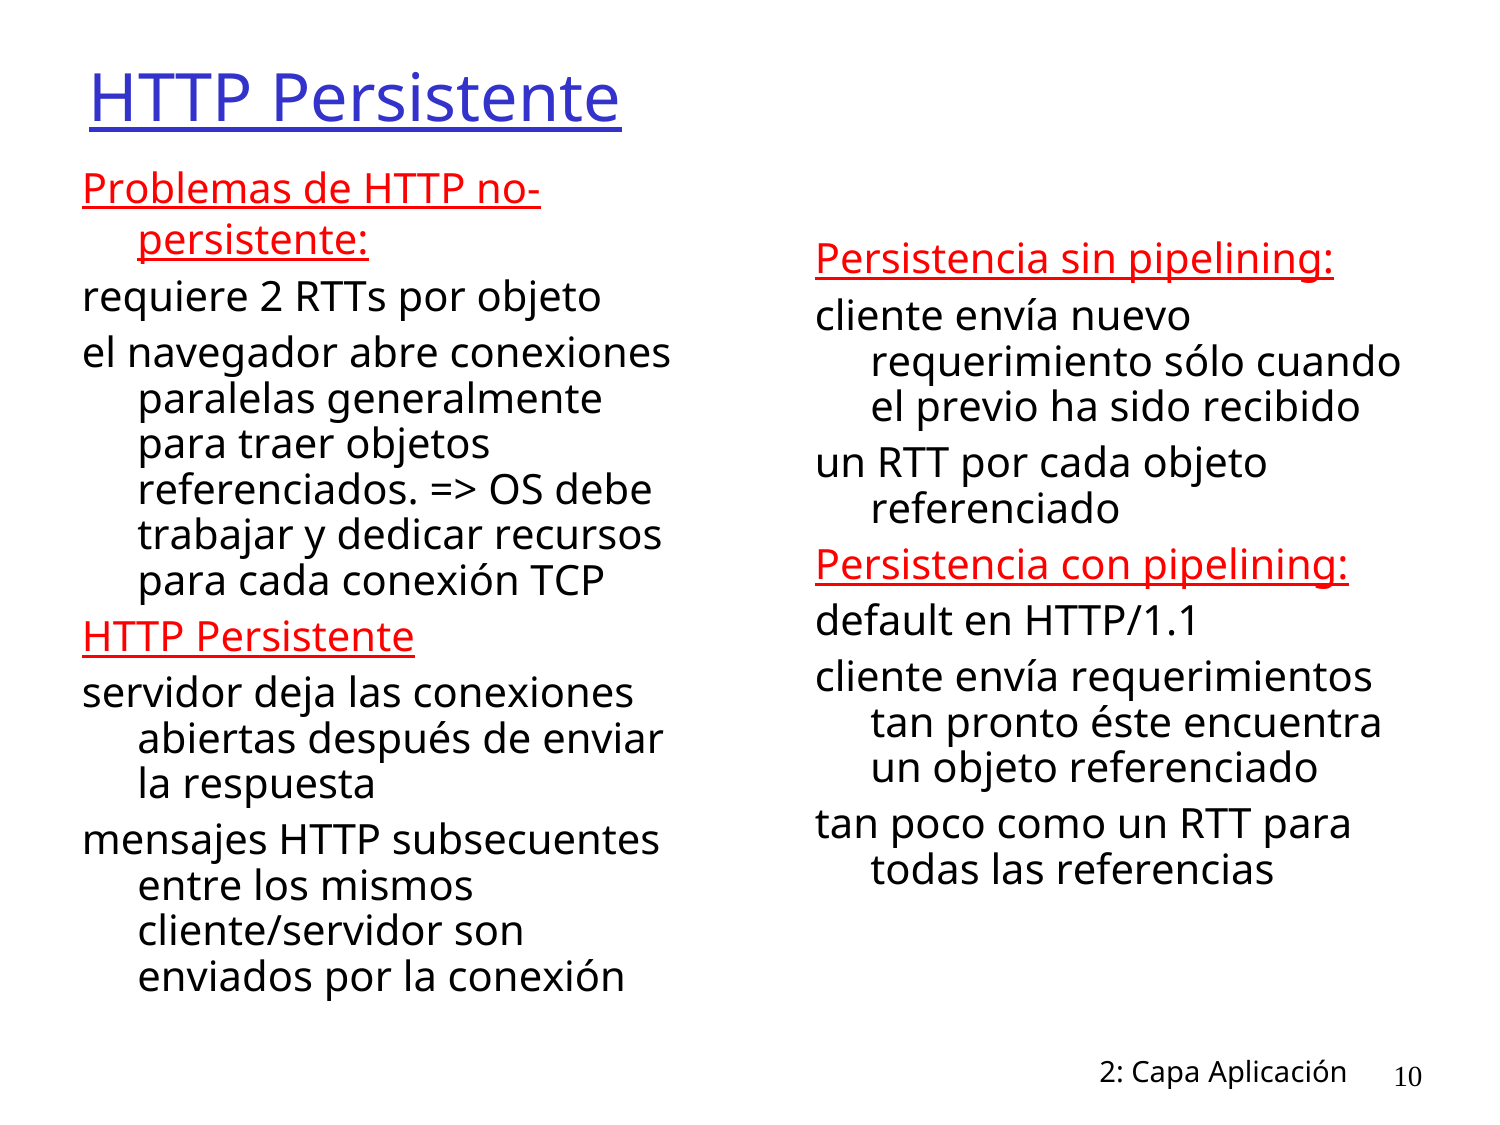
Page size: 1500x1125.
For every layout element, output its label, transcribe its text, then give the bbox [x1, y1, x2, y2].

list Persistencia sin pipelining: cliente envía nuevo requerimiento sólo cuando el previo ha sido recibido un RTT por cada objeto referenciado Persistencia con pipelining: default en HTTP/1.1 cliente envía requerimientos tan pronto éste encuentra un objeto referenciado tan poco como un RTT para todas las referencias [800, 224, 1426, 1023]
list Problemas de HTTP no-persistente: requiere 2 RTTs por objeto el navegador abre conexiones paralelas generalmente para traer objetos referenciados. => OS debe trabajar y dedicar recursos para cada conexión TCP HTTP Persistente servidor deja las conexiones abiertas después de enviar la respuesta mensajes HTTP subsecuentes entre los mismos cliente/servidor son enviados por la conexión [67, 154, 713, 1078]
title HTTP Persistente [74, 28, 1350, 166]
